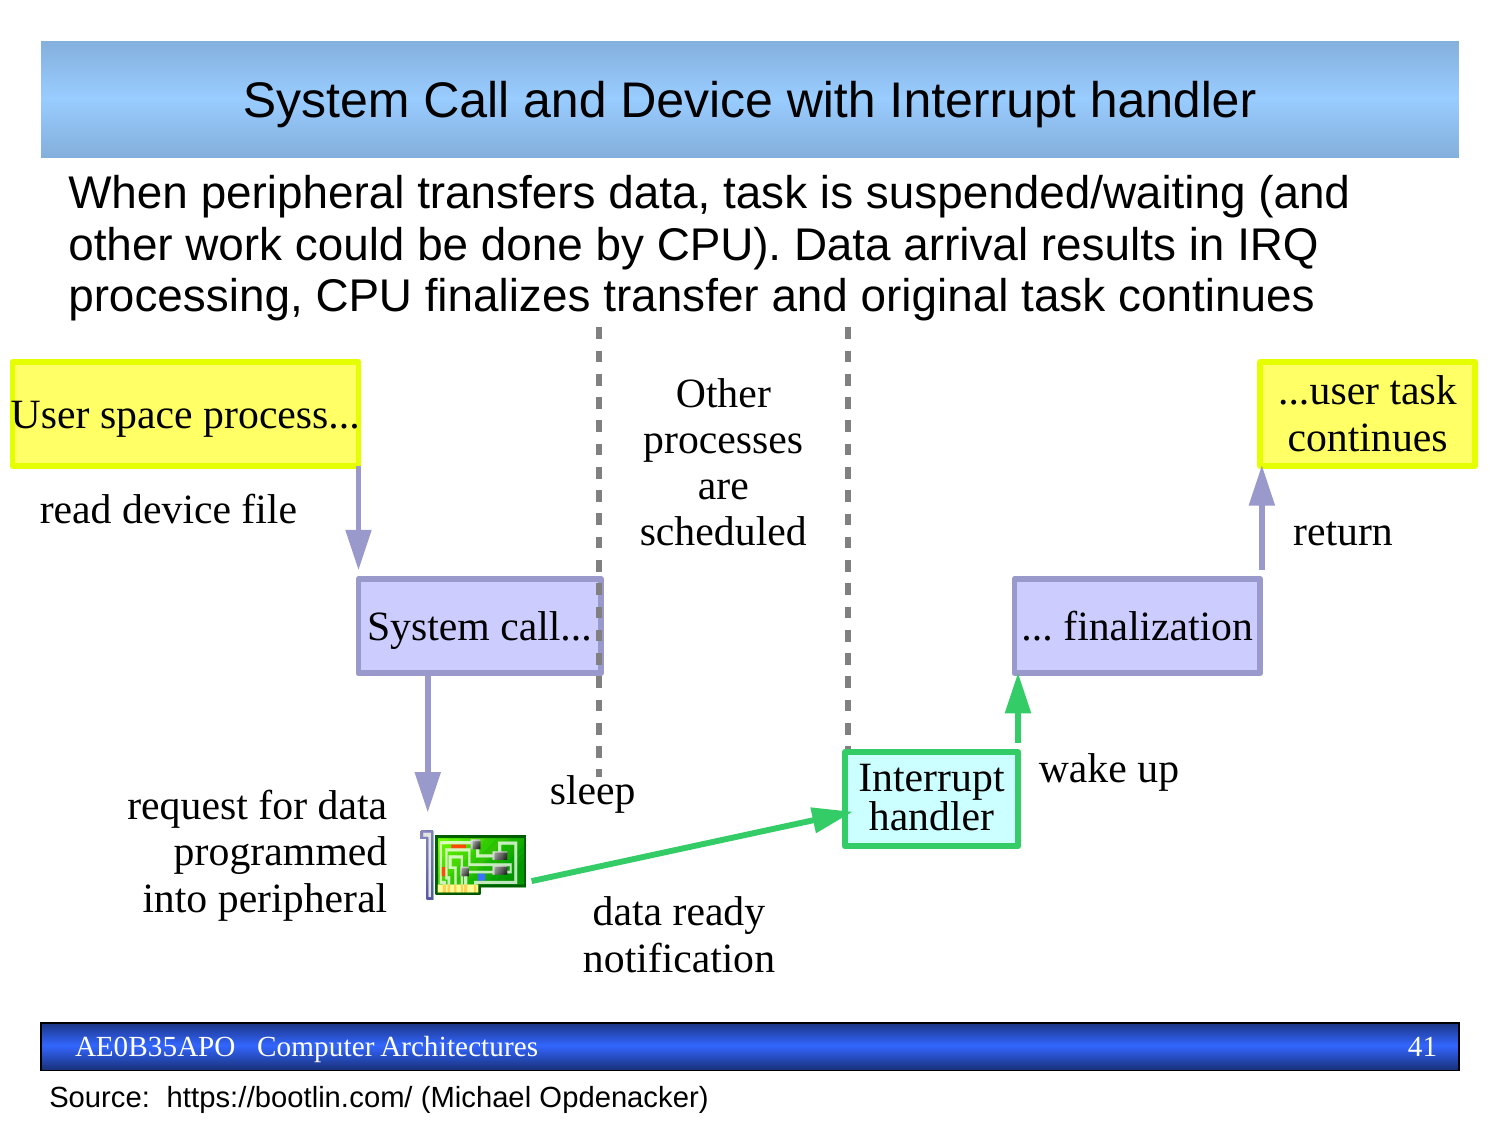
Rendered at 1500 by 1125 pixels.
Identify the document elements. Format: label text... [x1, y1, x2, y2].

text_box ...user task continues [1260, 361, 1476, 466]
text_box sleep [535, 759, 676, 831]
text_box return [1278, 500, 1417, 572]
text_box ... finalization [1014, 578, 1261, 674]
text_box Other processes are scheduled [624, 362, 826, 601]
text_box Interrupt handler [844, 751, 1018, 847]
text_box read device file [24, 478, 324, 550]
text_box data ready notification [568, 881, 949, 1008]
text_box wake up [1024, 737, 1300, 932]
title System Call and Device with Interrupt handler [41, 41, 1459, 158]
text_box User space process... [12, 362, 359, 466]
text_box request for data programmed into peripheral [112, 774, 413, 958]
list When peripheral transfers data, task is suspended/waiting (and other work could be done by CPU). Data arrival results in IRQ processing, CPU finalizes transfer and original task continues [50, 167, 1456, 1013]
picture [420, 804, 532, 916]
text_box System call... [358, 578, 601, 674]
text_box Source: https://bootlin.com/ (Michael Opdenacker) [34, 1073, 1413, 1125]
